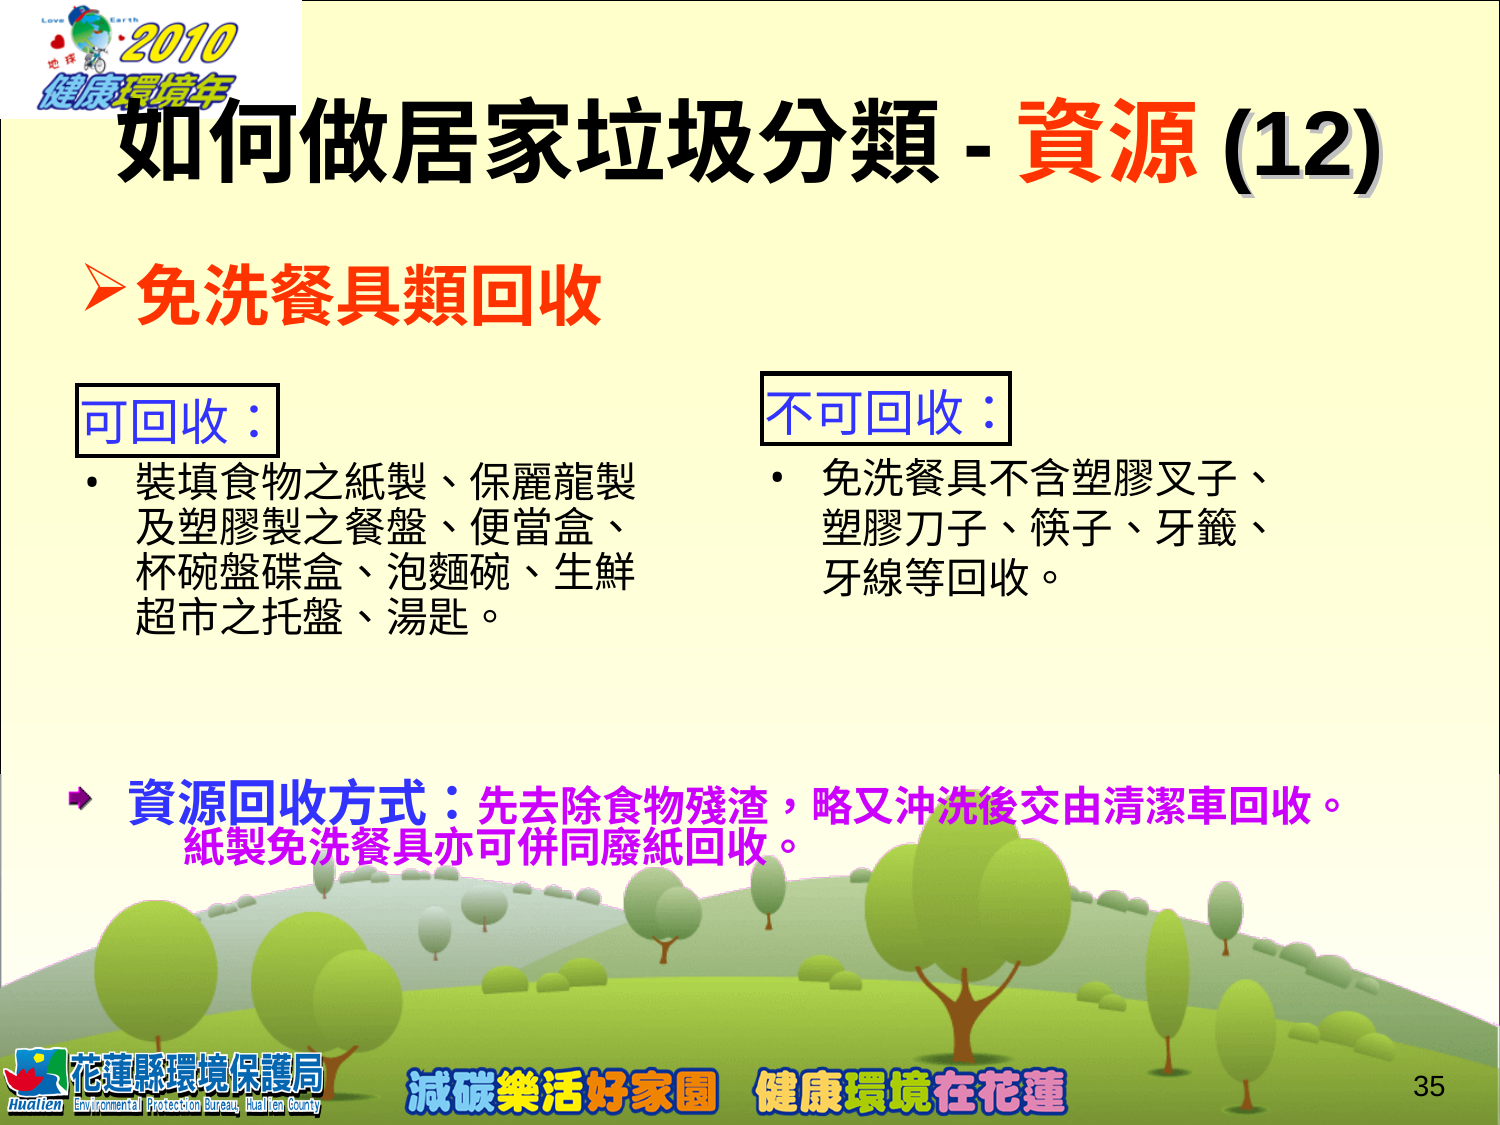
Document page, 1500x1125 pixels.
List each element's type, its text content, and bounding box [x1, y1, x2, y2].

picture [0, 774, 1500, 1125]
text_box 不可回收： 免洗餐具不含塑膠叉子、塑膠刀子、筷子、牙籤、牙線等回收。 [750, 373, 1318, 658]
text_box [761, 373, 1010, 445]
picture [0, 0, 302, 119]
title 如何做居家垃圾分類-資源(12) [75, 45, 1426, 233]
text_box 免洗餐具類回收 可回收： 裝填食物之紙製、保麗龍製及塑膠製之餐盤、便當盒、杯碗盤碟盒、泡麵碗、生鮮超市之托盤、湯匙。 [64, 255, 656, 728]
text_box 資源回收方式：先去除食物殘渣，略又沖洗後交由清潔車回收。紙製免洗餐具亦可併同廢紙回收。 [112, 774, 1365, 917]
text_box [76, 385, 278, 457]
